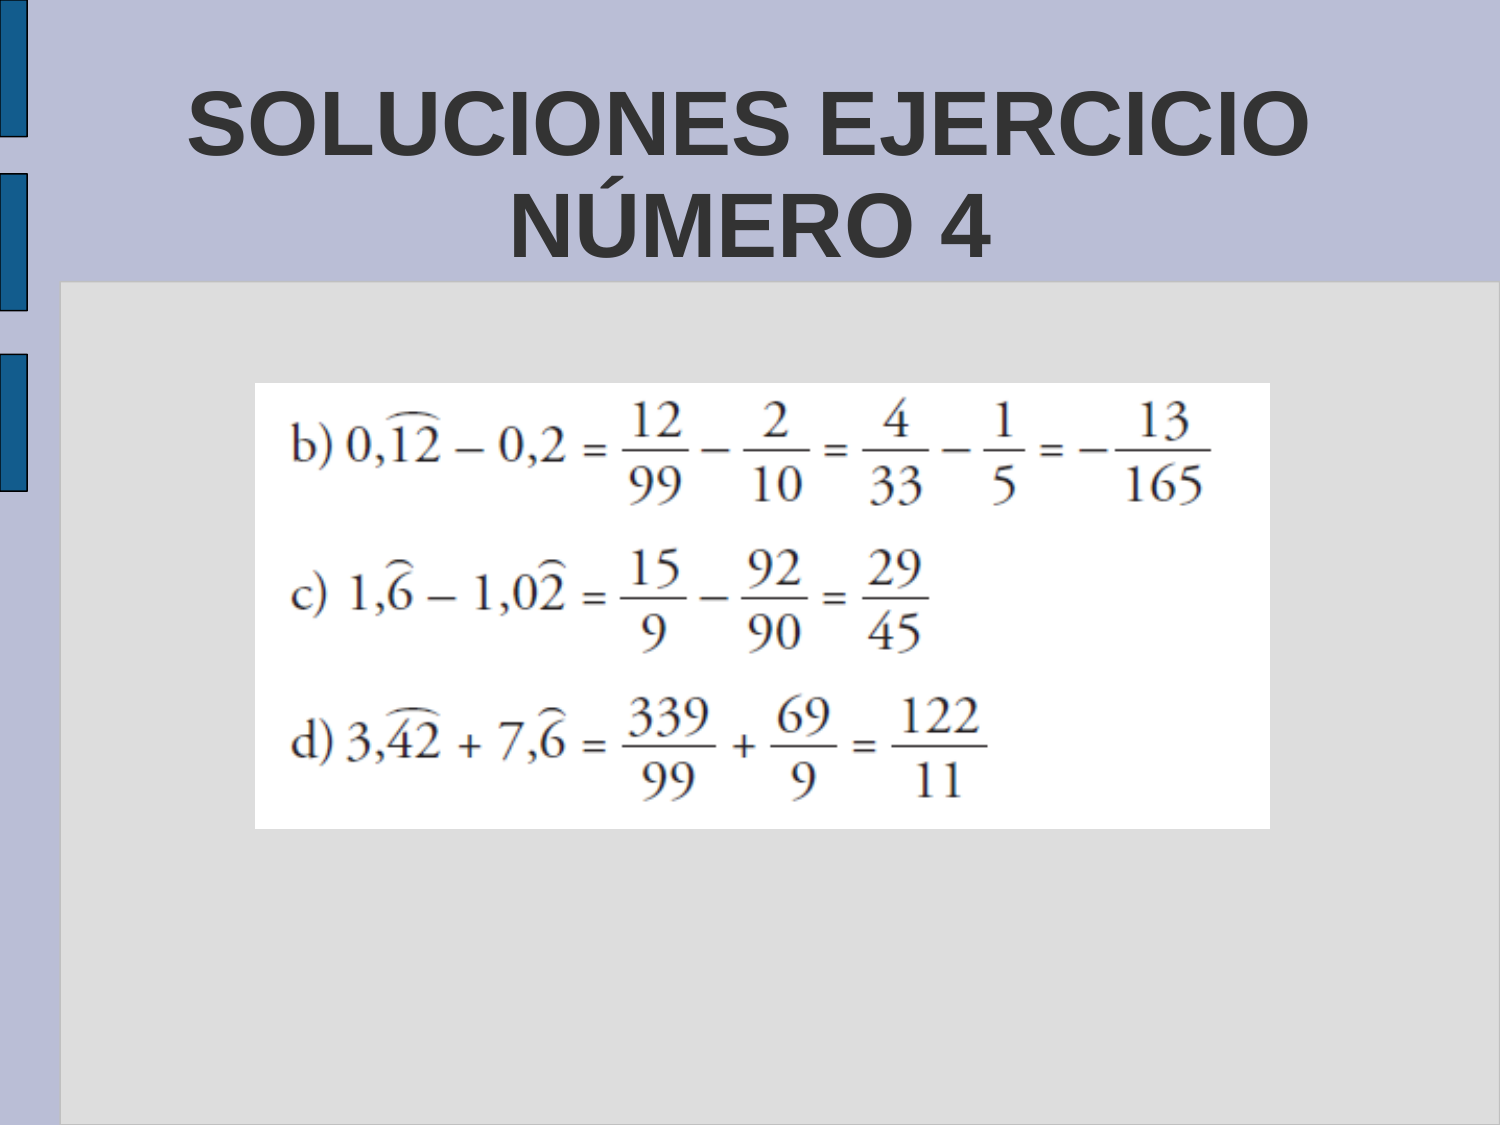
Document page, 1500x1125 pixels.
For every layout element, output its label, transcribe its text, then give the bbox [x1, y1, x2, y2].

title SOLUCIONES EJERCICIO NÚMERO 4 [110, 73, 1391, 279]
picture [255, 383, 1270, 829]
